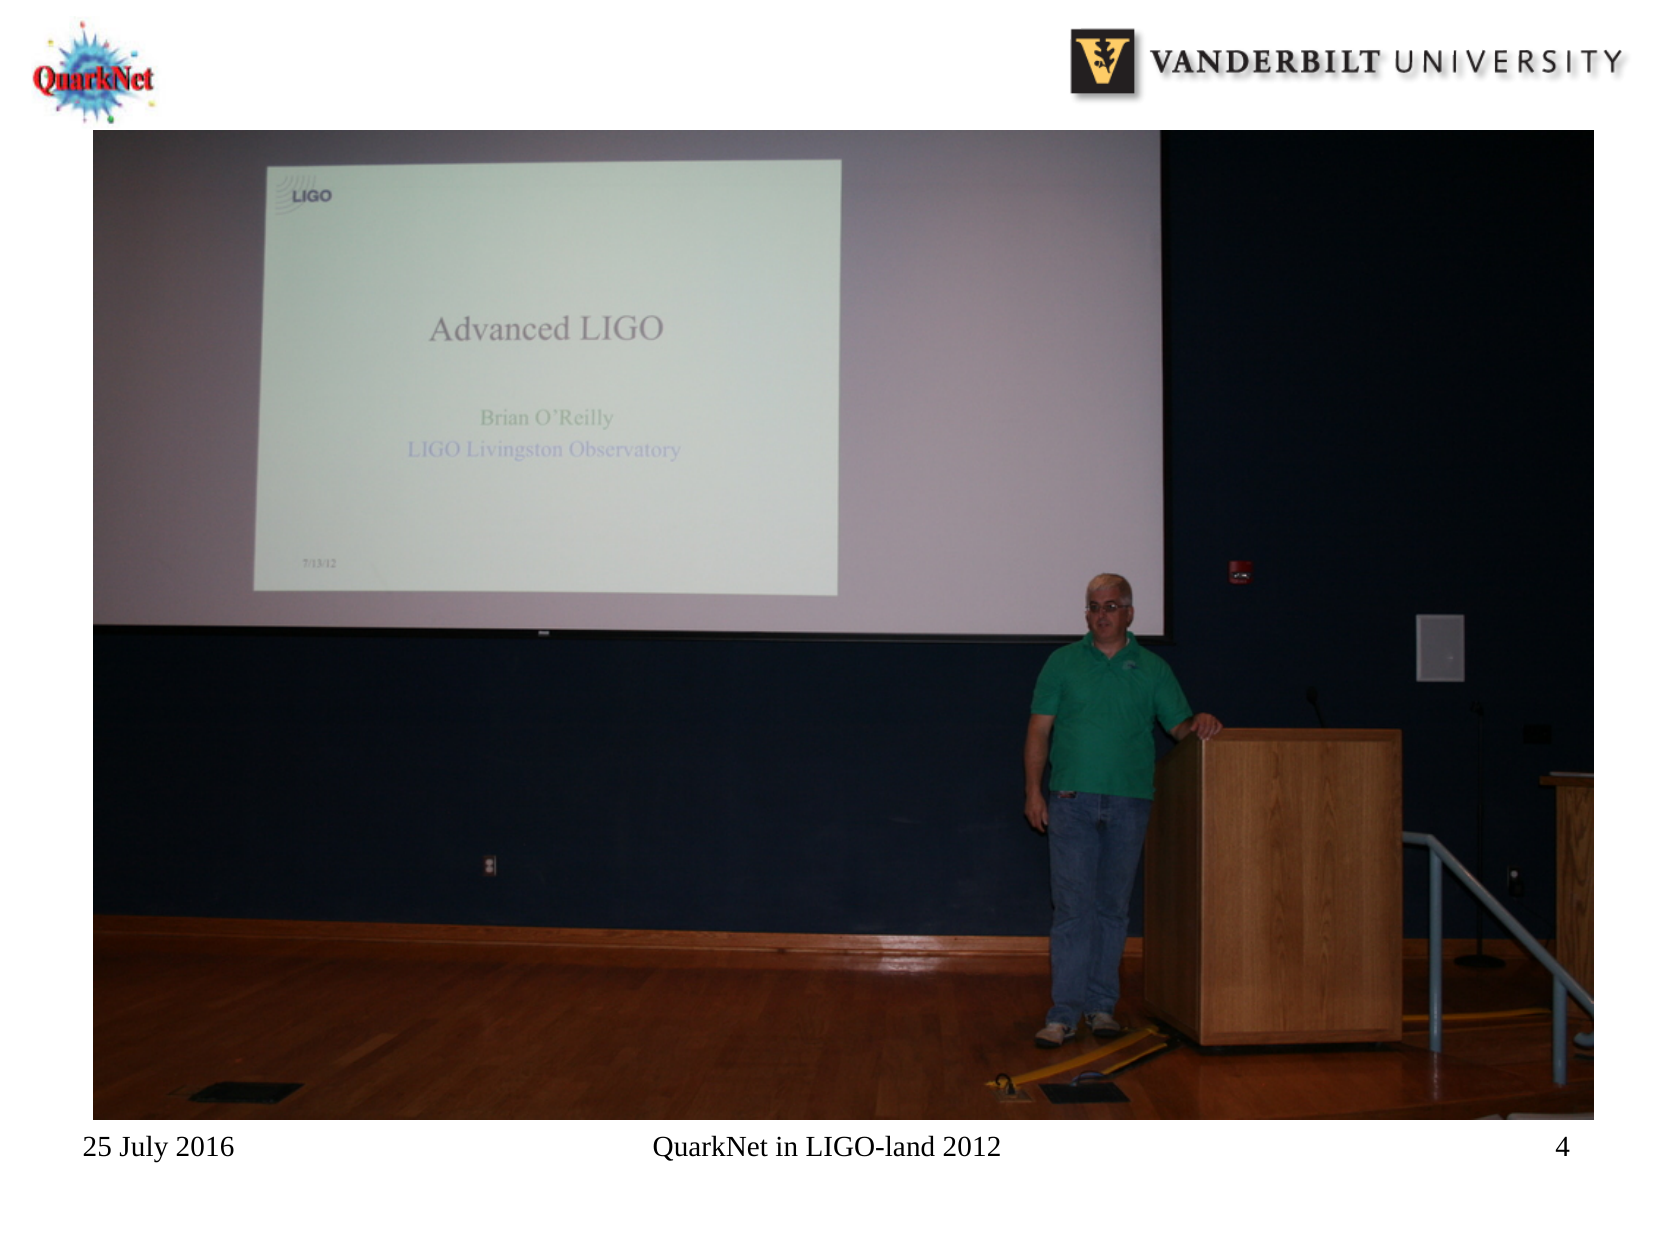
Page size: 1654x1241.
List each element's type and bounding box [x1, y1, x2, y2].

picture [1067, 25, 1637, 109]
picture [19, 16, 1594, 1120]
